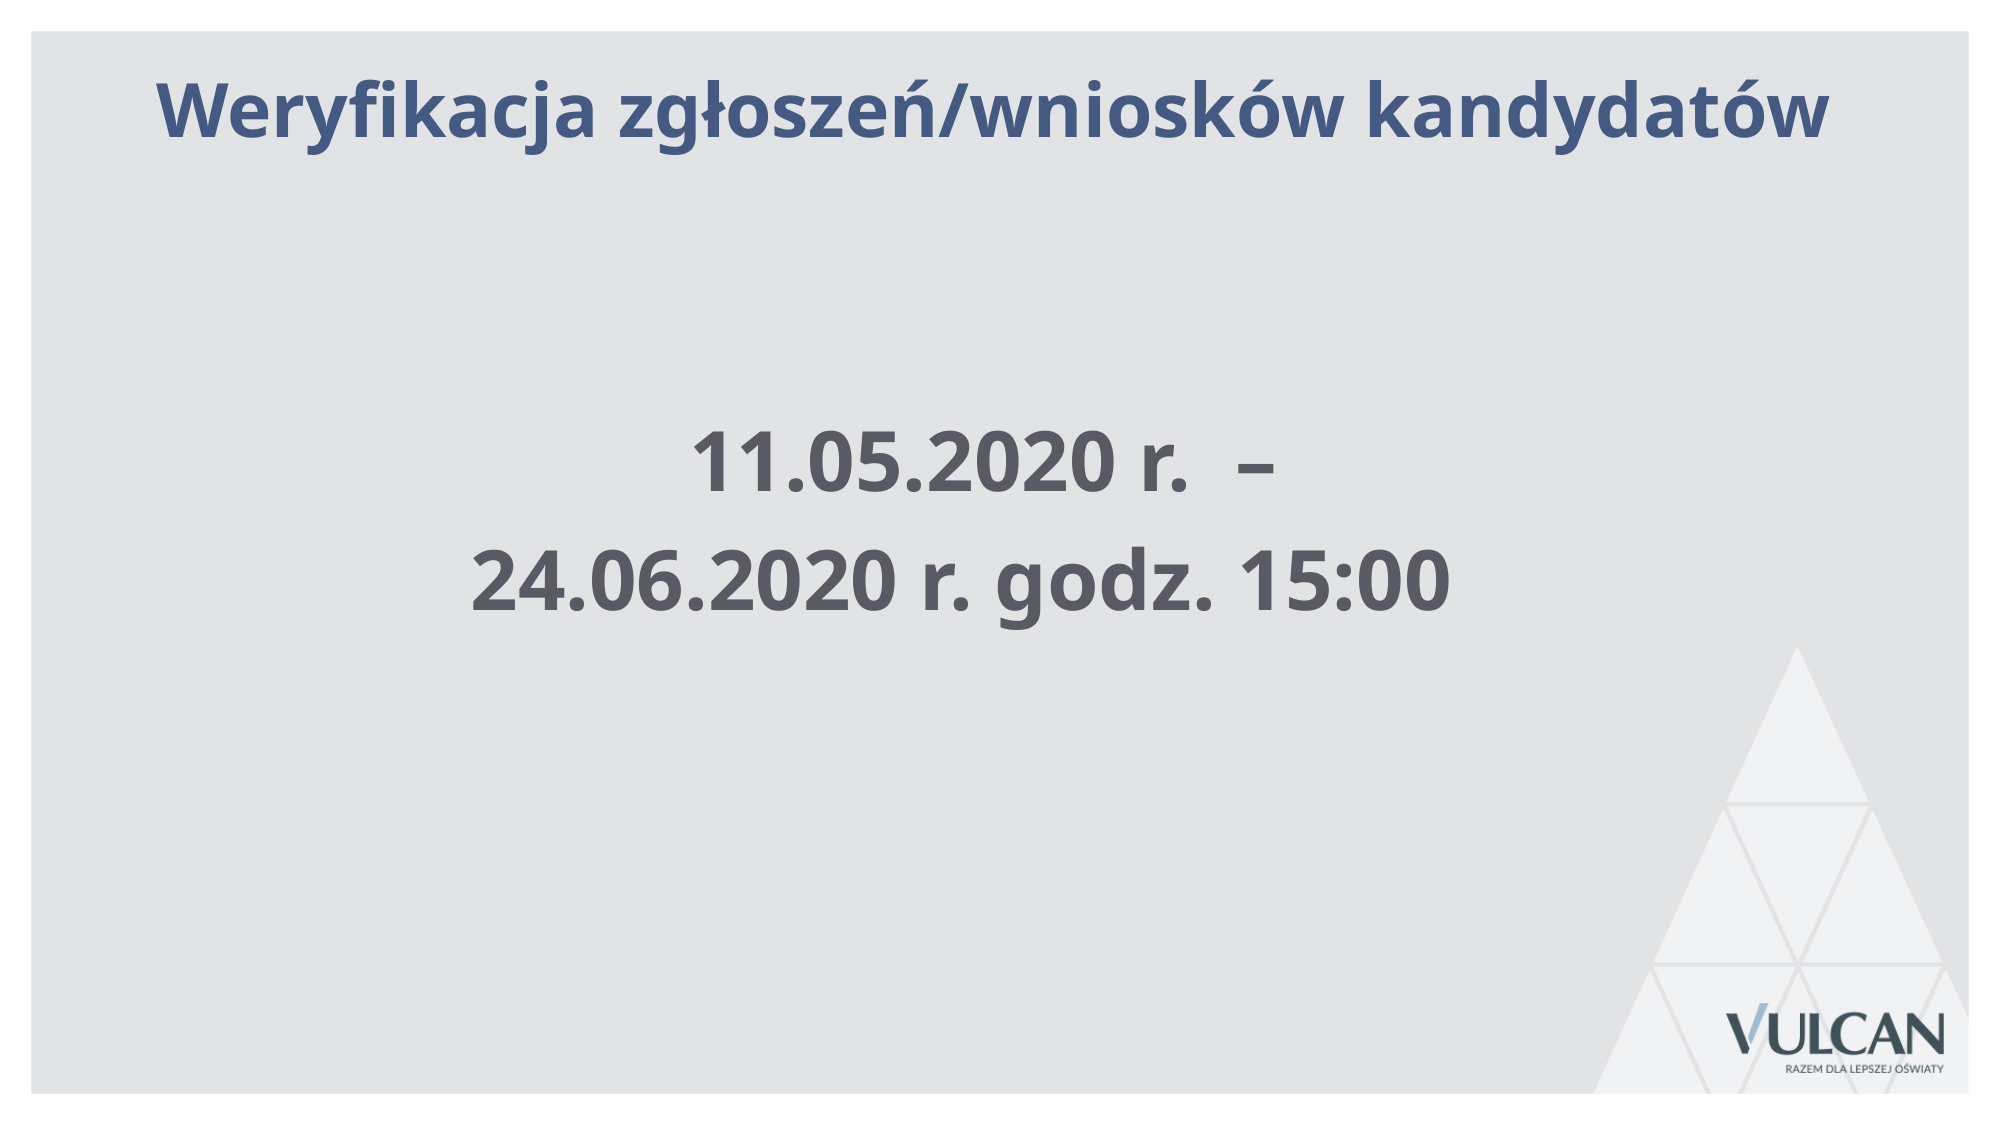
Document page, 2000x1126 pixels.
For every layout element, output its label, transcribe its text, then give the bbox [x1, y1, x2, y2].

picture [0, 0, 2000, 1125]
text_box Weryfikacja zgłoszeń/wniosków kandydatów 11.05.2020 r. – 24.06.2020 r. godz. 15:00 [19, 54, 1969, 262]
